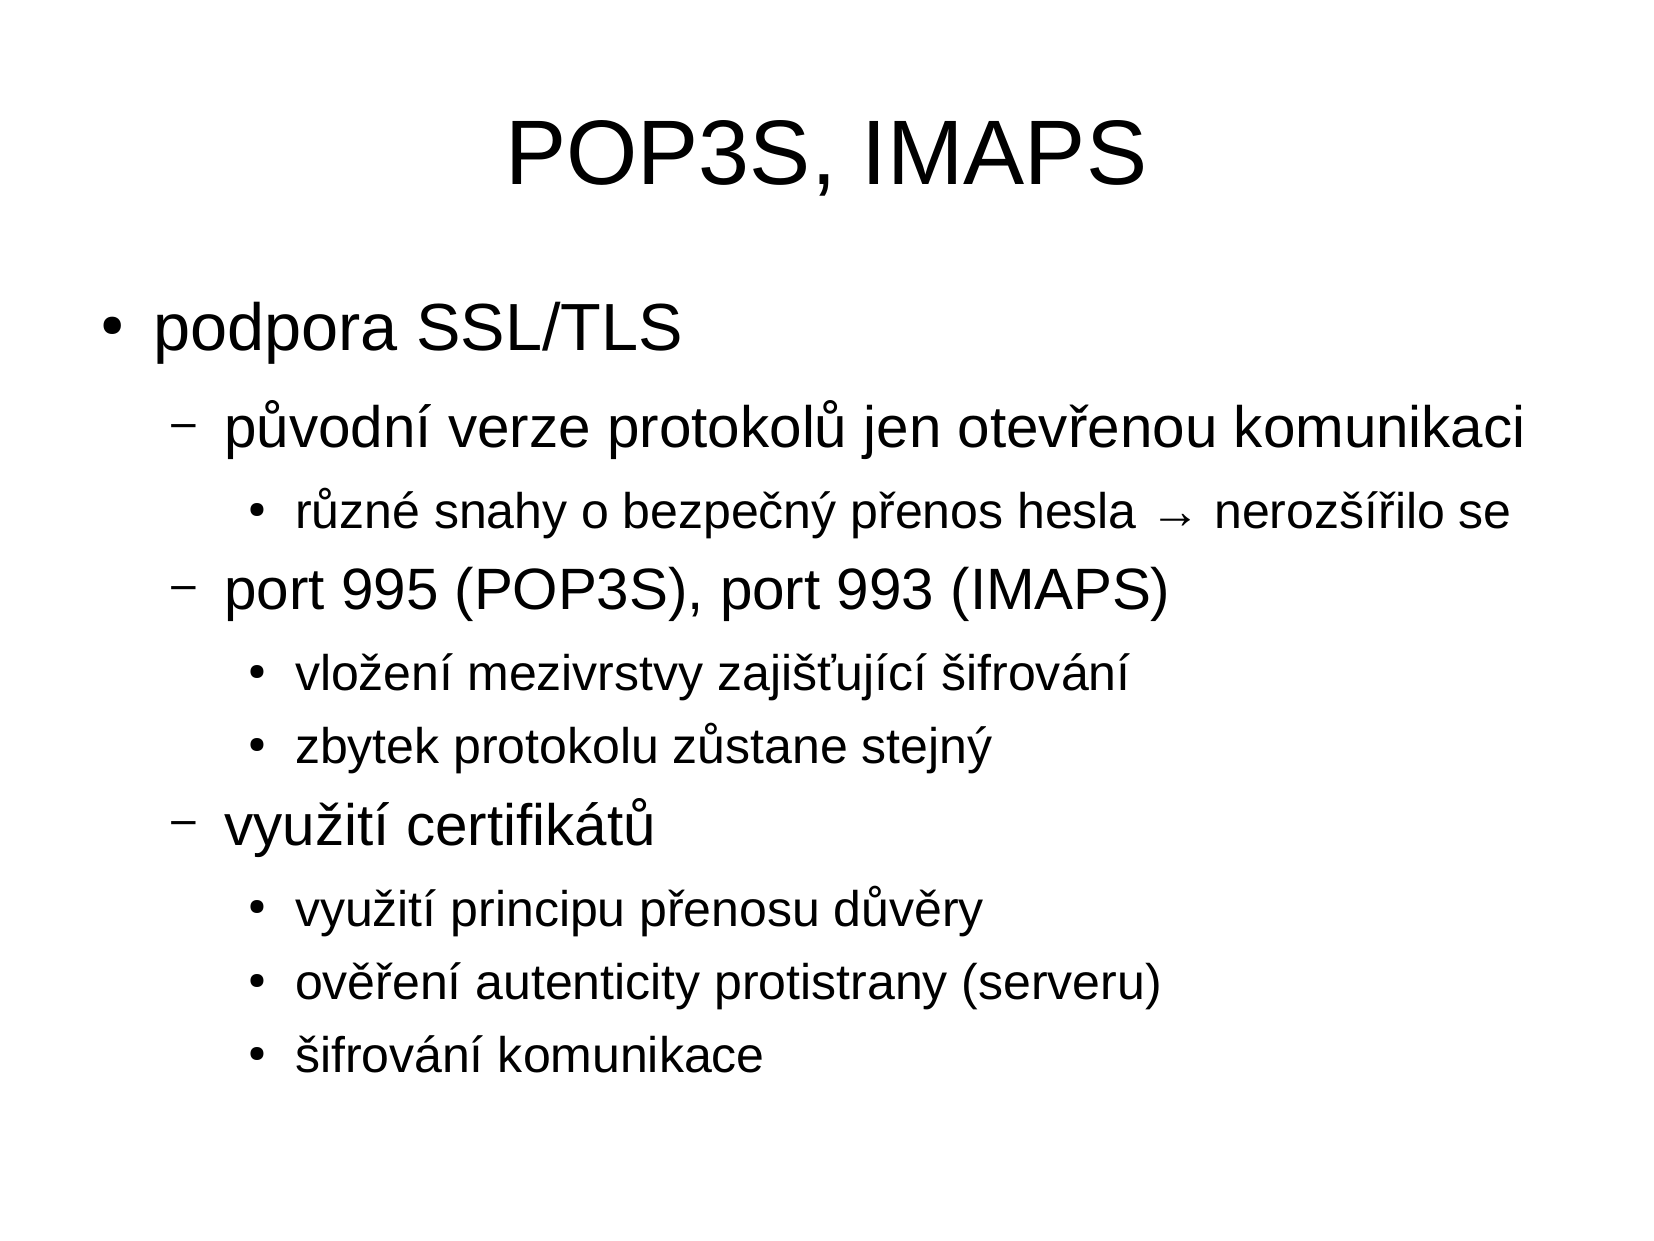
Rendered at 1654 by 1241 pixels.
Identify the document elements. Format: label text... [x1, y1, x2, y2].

list podpora SSL/TLS původní verze protokolů jen otevřenou komunikaci různé snahy o bezpečný přenos hesla → nerozšířilo se port 995 (POP3S), port 993 (IMAPS) vložení mezivrstvy zajišťující šifrování zbytek protokolu zůstane stejný využití certifikátů využití principu přenosu důvěry ověření autenticity protistrany (serveru) šifrování komunikace [82, 290, 1571, 1109]
title POP3S, IMAPS [82, 49, 1571, 257]
